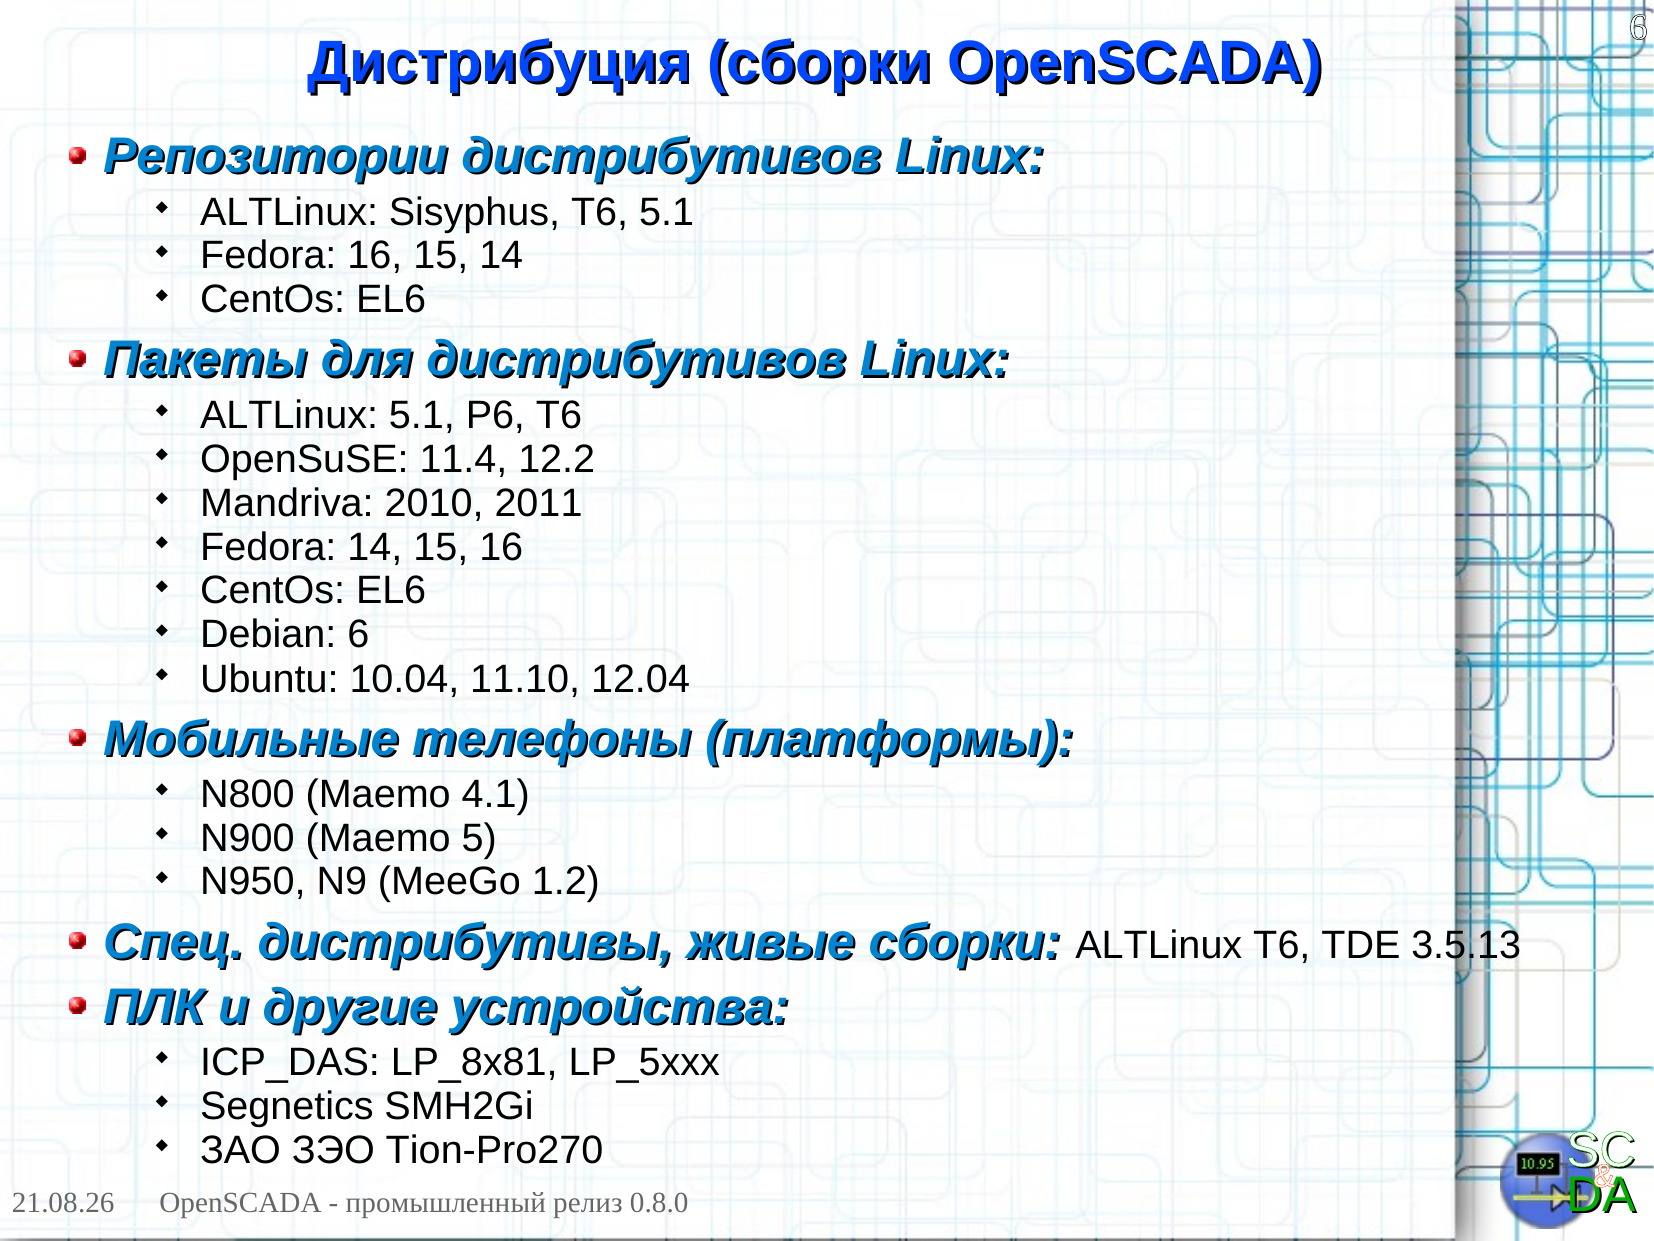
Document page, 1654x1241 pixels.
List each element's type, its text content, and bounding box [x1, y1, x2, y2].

title Дистрибуция (сборки OpenSCADA) [35, 23, 1596, 89]
list Репозитории дистрибутивов Linux: ALTLinux: Sisyphus, T6, 5.1 Fedora: 16, 15, 14 CentOs: EL6 Пакеты для дистрибутивов Linux: ALTLinux: 5.1, P6, T6 OpenSuSE: 11.4, 12.2 Mandriva: 2010, 2011 Fedora: 14, 15, 16 CentOs: EL6 Debian: 6 Ubuntu: 10.04, 11.10, 12.04 Мобильные телефоны (платформы): N800 (Maemo 4.1) N900 (Maemo 5) N950, N9 (MeeGo 1.2) Спец. дистрибутивы, живые сборки: ALTLinux T6, TDE 3.5.13 ПЛК и другие устройства: ICP_DAS: LP_8x81, LP_5xxx Segnetics SMH2Gi ЗАО ЗЭО Tion-Pro270 [58, 118, 1619, 1163]
picture [0, 0, 1654, 1241]
